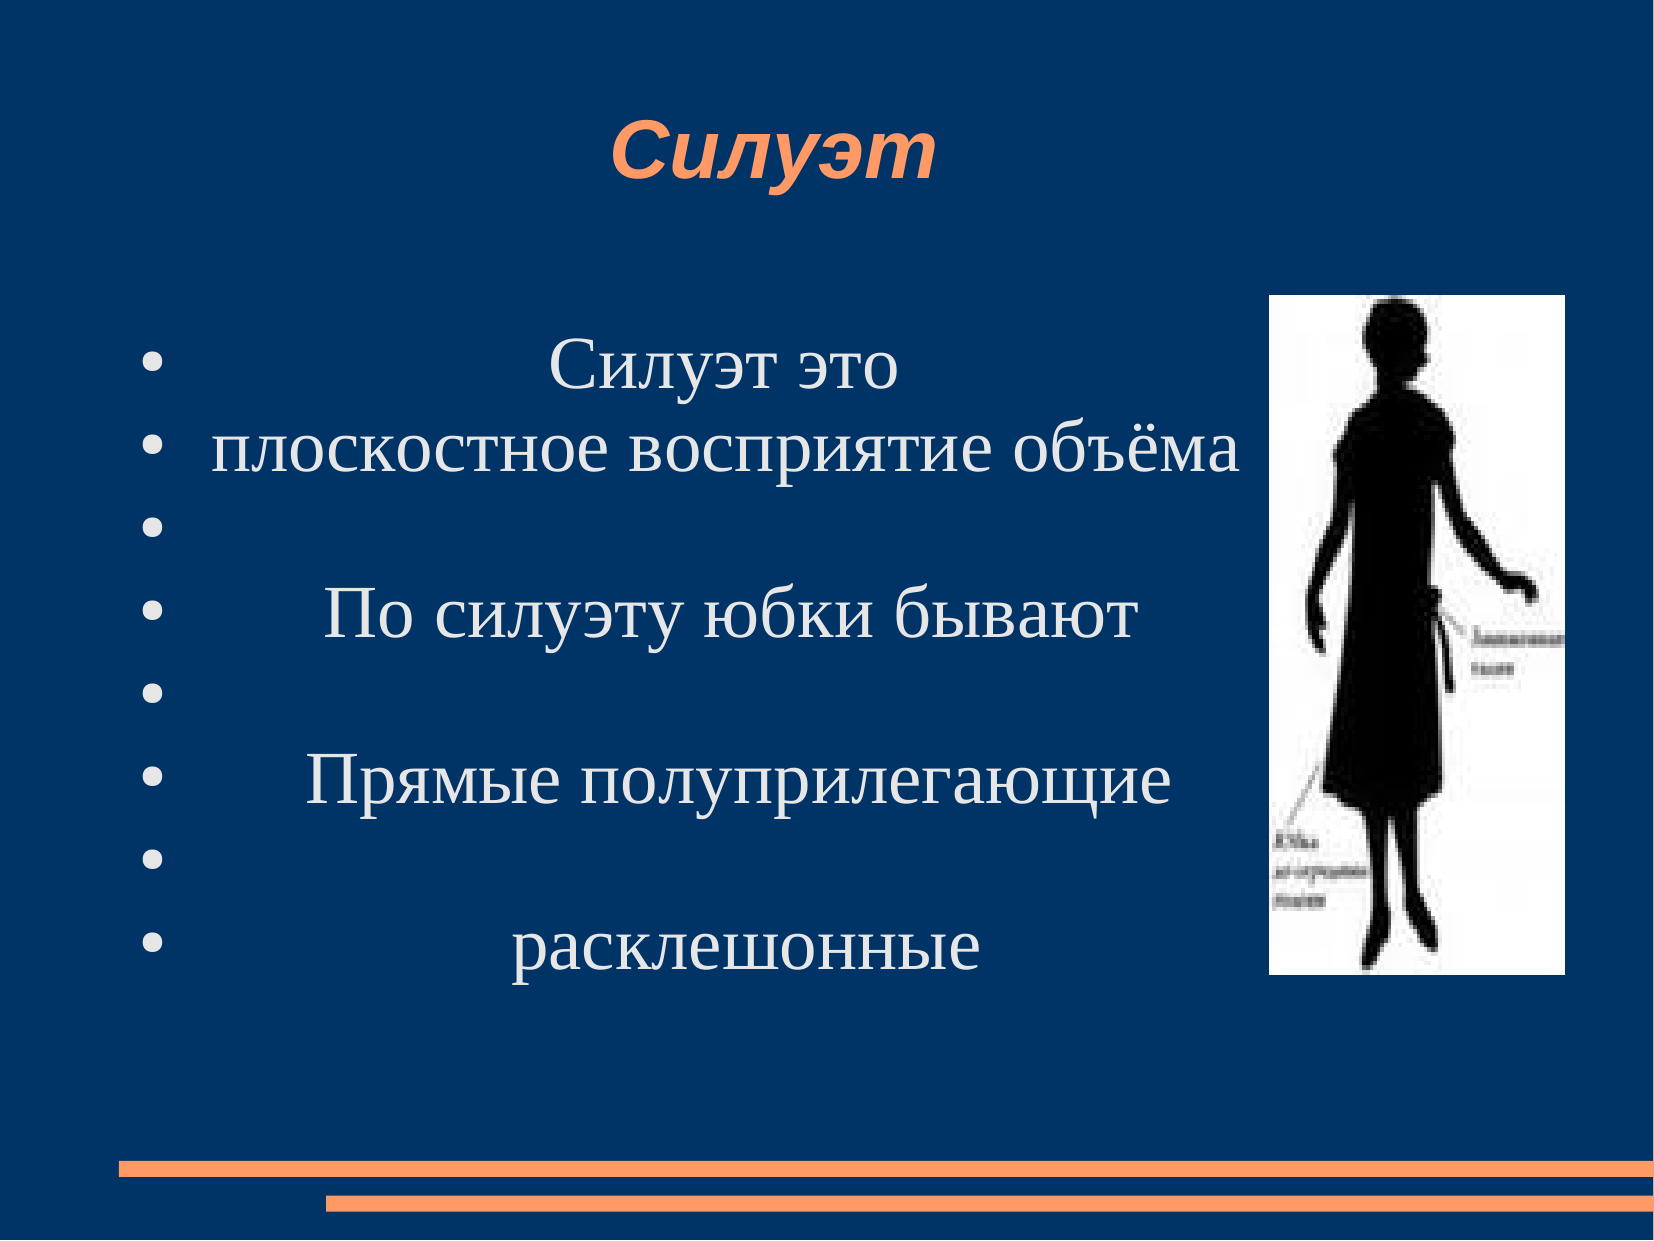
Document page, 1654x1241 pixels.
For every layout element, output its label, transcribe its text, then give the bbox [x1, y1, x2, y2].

list Силуэт это плоскостное восприятие объёма По силуэту юбки бывают Прямые полуприлегающие расклешонные [121, 322, 1561, 1132]
picture [1269, 295, 1565, 975]
title Силуэт [121, 46, 1534, 254]
